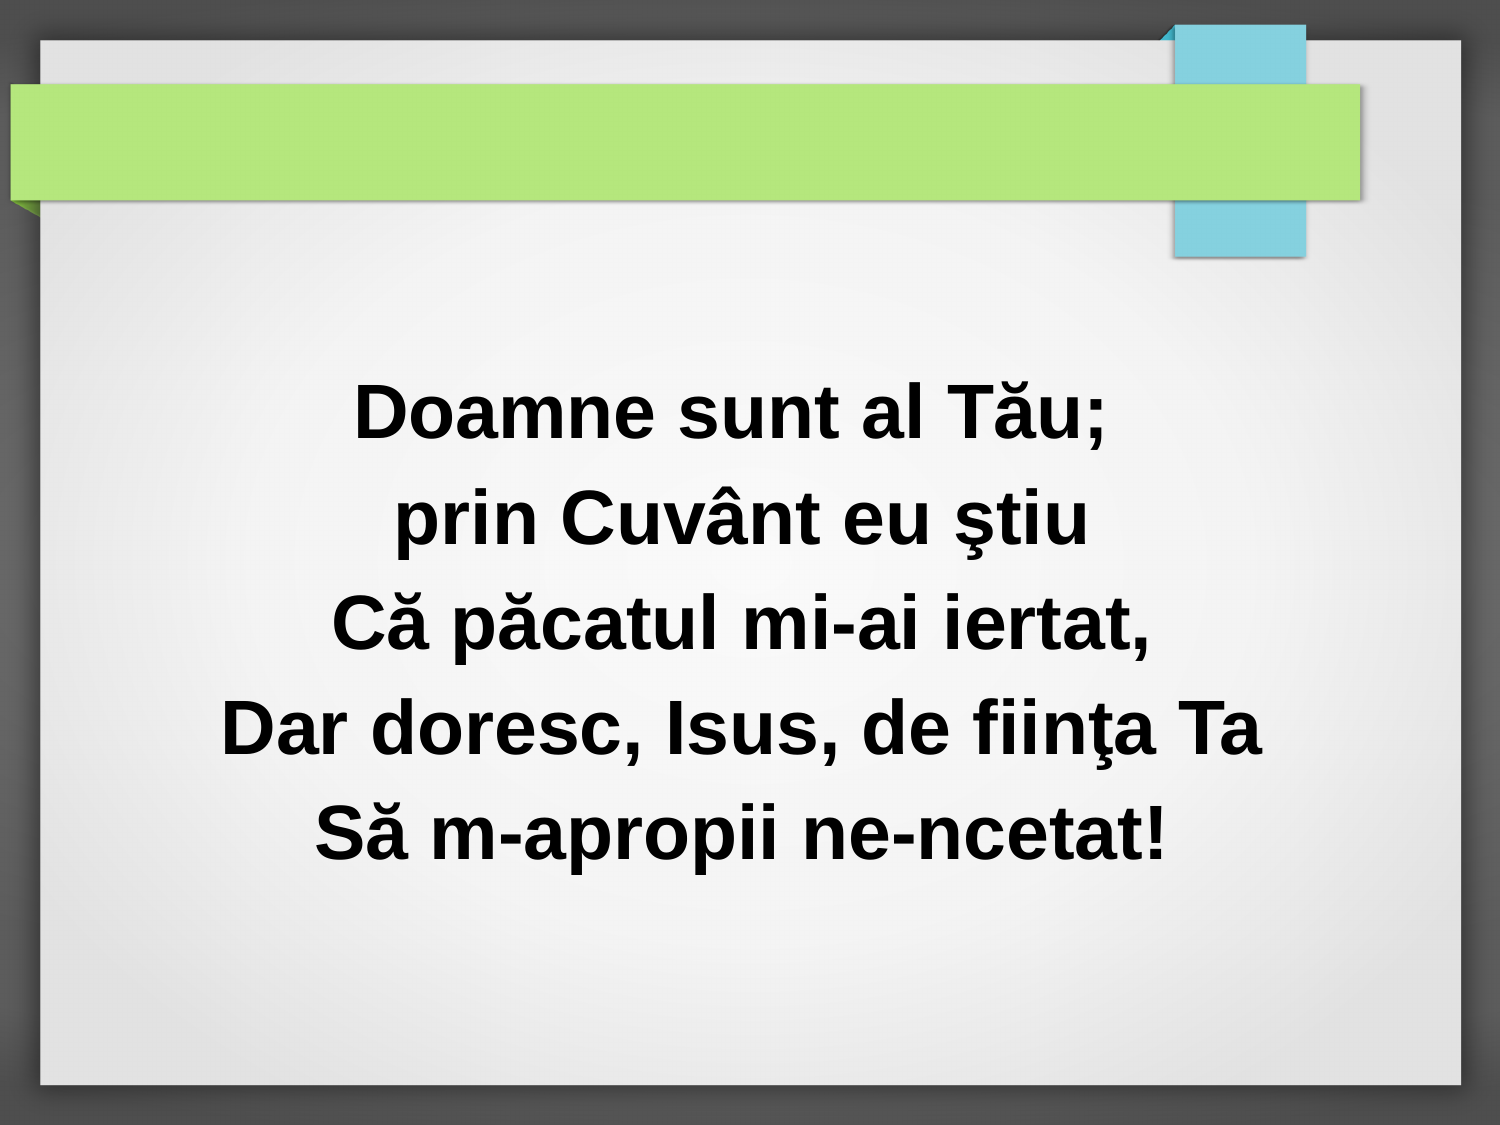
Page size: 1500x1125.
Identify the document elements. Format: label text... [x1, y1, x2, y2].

picture [0, 0, 1500, 1125]
list Doamne sunt al Tău; prin Cuvânt eu ştiu Că păcatul mi-ai iertat, Dar doresc, Isus, de fiinţa Ta Să m-apropii ne-ncetat! [93, 361, 1386, 1001]
